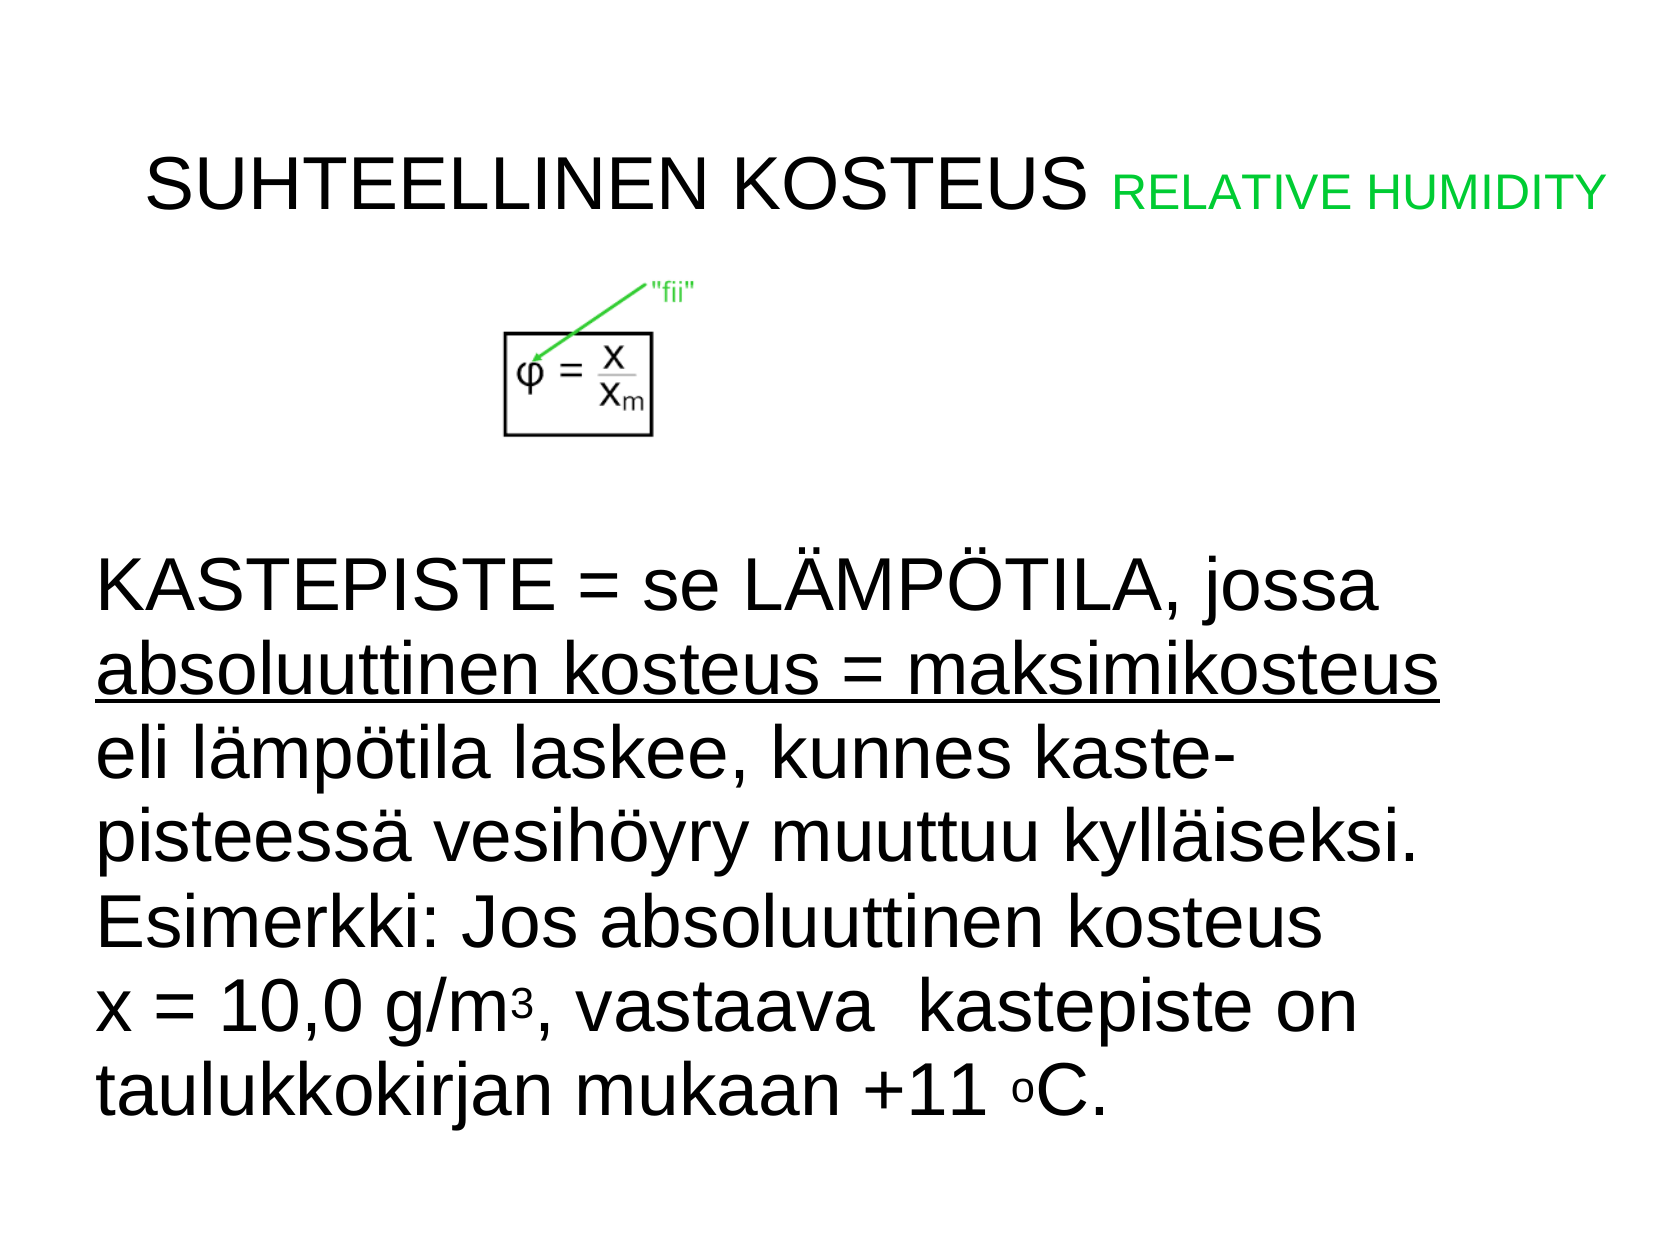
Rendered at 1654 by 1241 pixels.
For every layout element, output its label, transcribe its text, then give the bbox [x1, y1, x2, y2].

text_box KASTEPISTE = se LÄMPÖTILA, jossa absoluuttinen kosteus = maksimikosteus eli lämpötila laskee, kunnes kaste-pisteessä vesihöyry muuttuu kylläiseksi. Esimerkki: Jos absoluuttinen kosteus x = 10,0 g/m3, vastaava kastepiste on taulukkokirjan mukaan +11 oC. [80, 531, 1477, 1137]
text_box SUHTEELLINEN KOSTEUS RELATIVE HUMIDITY [129, 129, 1630, 229]
picture [464, 248, 721, 481]
